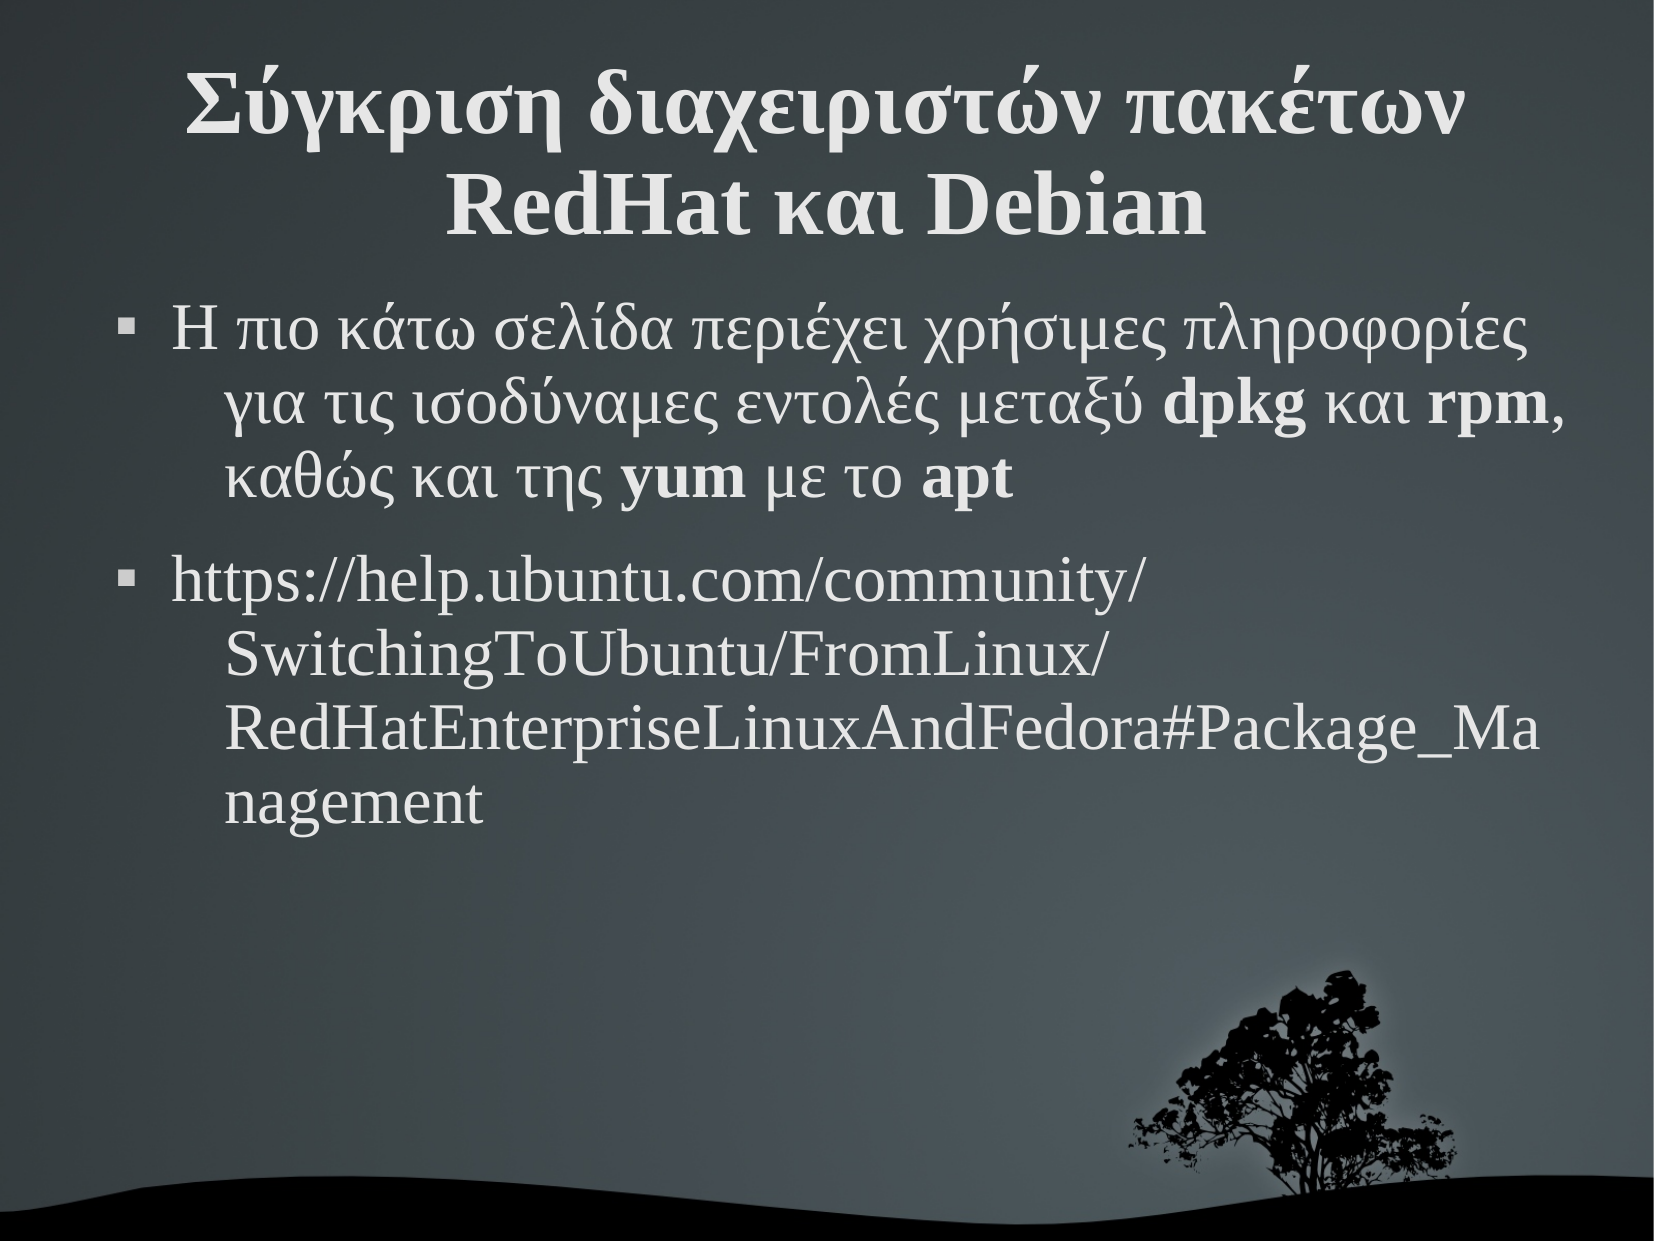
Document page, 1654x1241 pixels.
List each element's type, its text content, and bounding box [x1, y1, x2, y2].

title Σύγκριση διαχειριστών πακέτων RedHat και Debian [82, 33, 1571, 273]
list Η πιο κάτω σελίδα περιέχει χρήσιμες πληροφορίες για τις ισοδύναμες εντολές μεταξύ dpkg και rpm, καθώς και της yum με τo apt https://help.ubuntu.com/community/SwitchingToUbuntu/FromLinux/RedHatEnterpriseLinuxAndFedora#Package_Management [82, 290, 1571, 1109]
picture [0, 0, 1654, 1241]
